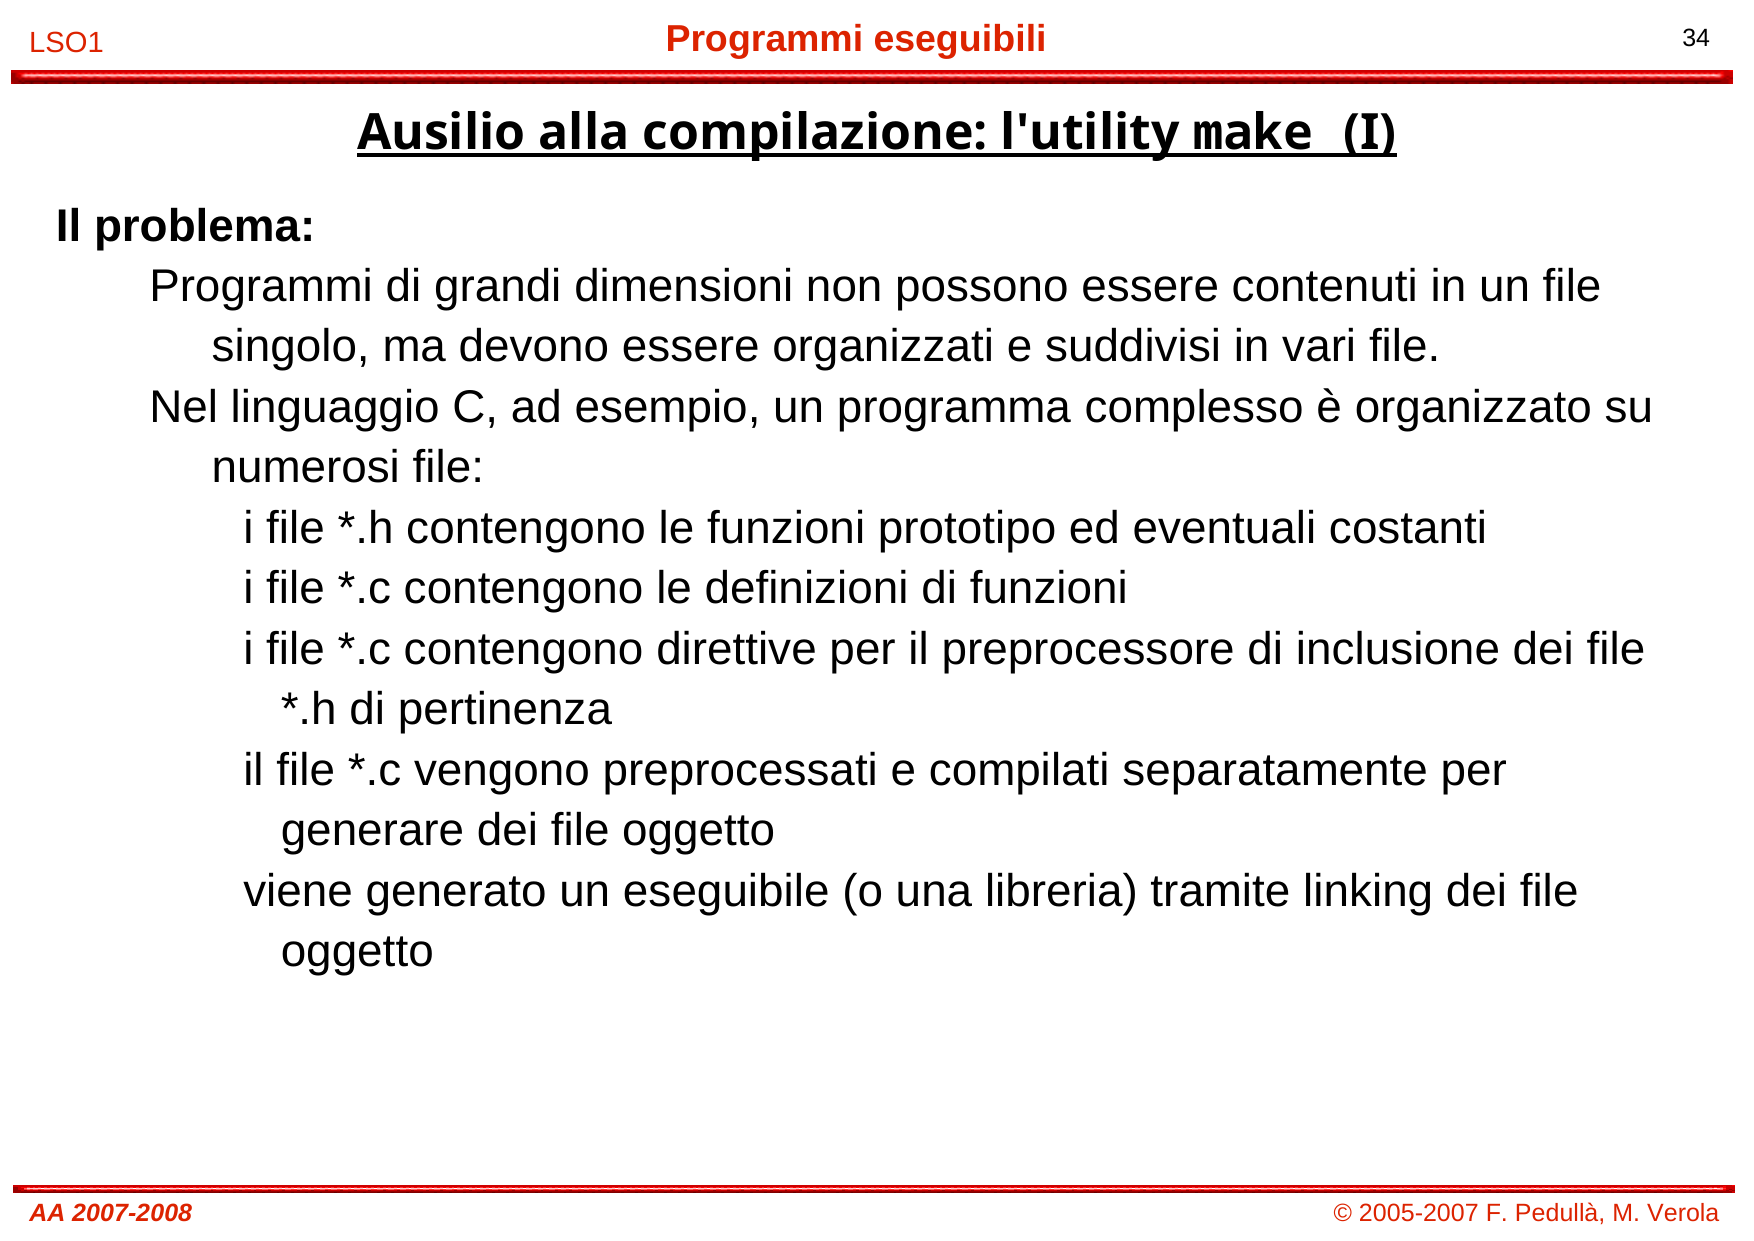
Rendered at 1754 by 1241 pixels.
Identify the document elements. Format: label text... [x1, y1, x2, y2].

title Ausilio alla compilazione: l'utility make (I) [307, 84, 1447, 180]
picture [13, 1185, 1735, 1193]
list Il problema: Programmi di grandi dimensioni non possono essere contenuti in un file singolo, ma devono essere organizzati e suddivisi in vari file. Nel linguaggio C, ad esempio, un programma complesso è organizzato su numerosi file: i file *.h contengono le funzioni prototipo ed eventuali costanti i file *.c contengono le definizioni di funzioni i file *.c contengono direttive per il preprocessore di inclusione dei file *.h di pertinenza il file *.c vengono preprocessati e compilati separatamente per generare dei file oggetto viene generato un eseguibile (o una libreria) tramite linking dei file oggetto [39, 187, 1677, 1126]
picture [11, 70, 1733, 84]
